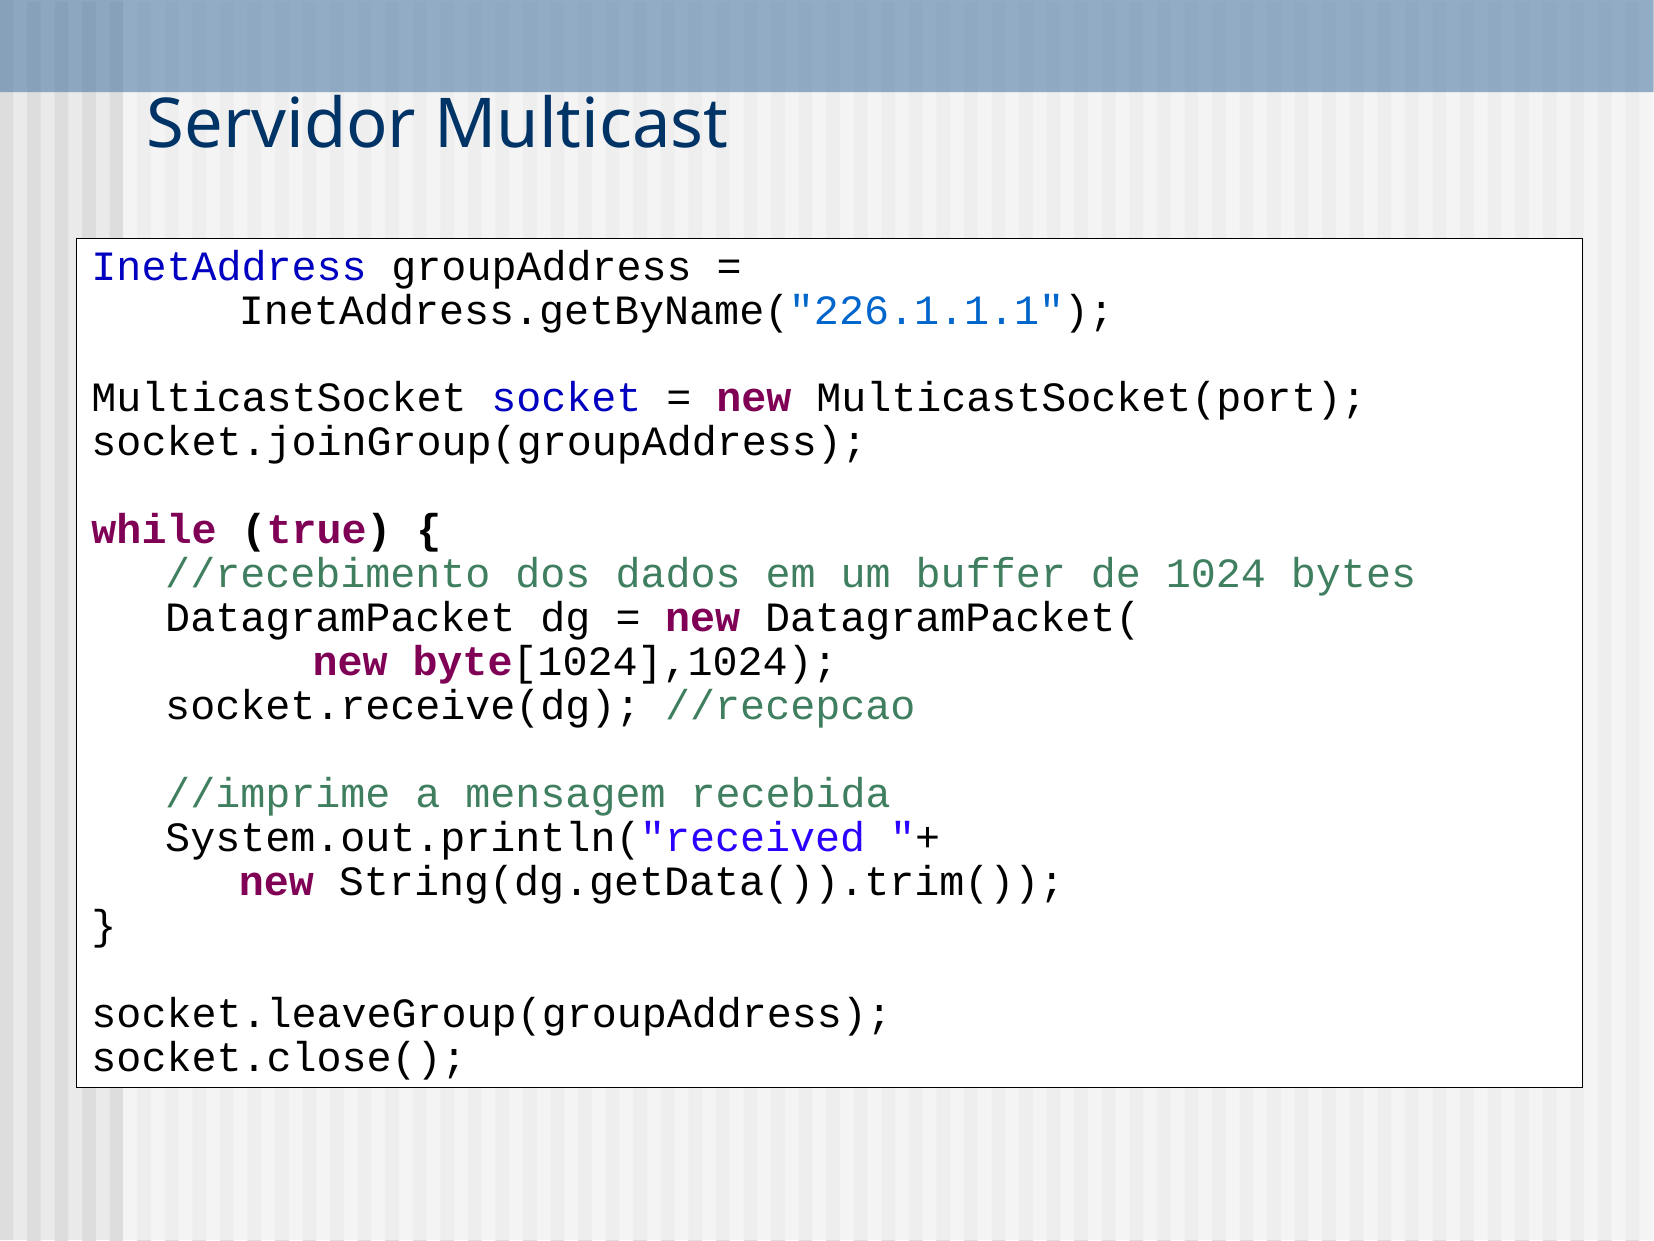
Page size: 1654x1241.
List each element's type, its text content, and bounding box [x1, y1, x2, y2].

title Servidor Multicast [146, 29, 1536, 212]
text_box InetAddress groupAddress = InetAddress.getByName("226.1.1.1"); MulticastSocket socket = new MulticastSocket(port); socket.joinGroup(groupAddress); while (true) { //recebimento dos dados em um buffer de 1024 bytes DatagramPacket dg = new DatagramPacket( new byte[1024],1024); socket.receive(dg); //recepcao //imprime a mensagem recebida System.out.println("received "+ new String(dg.getData()).trim()); } socket.leaveGroup(groupAddress); socket.close(); [76, 238, 1583, 1061]
